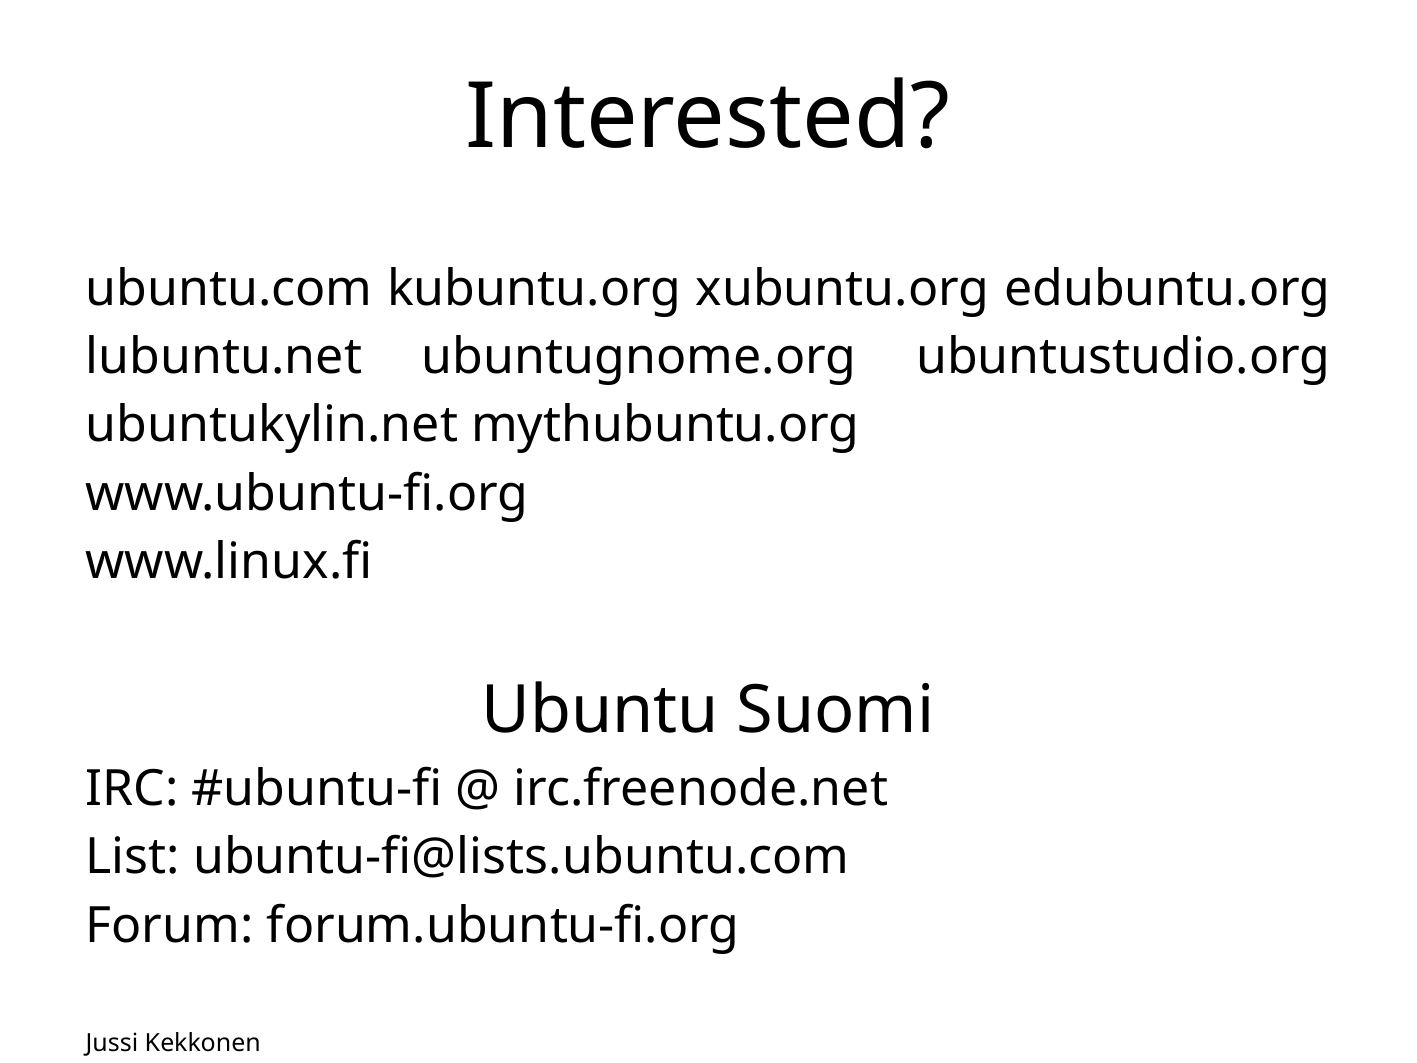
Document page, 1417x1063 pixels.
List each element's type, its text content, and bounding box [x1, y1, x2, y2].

text_box Interested? [70, 42, 1346, 213]
text_box ubuntu.com kubuntu.org xubuntu.org edubuntu.org lubuntu.net ubuntugnome.org ubuntustudio.org ubuntukylin.net mythubuntu.org www.ubuntu-fi.org www.linux.fi Ubuntu Suomi IRC: #ubuntu-fi @ irc.freenode.net List: ubuntu-fi@lists.ubuntu.com Forum: forum.ubuntu-fi.org Jussi Kekkonen This work is licensed under the Creative Commons Attribution 3.0 Unported License. To view a copy of this license, visit http://creativecommons.org/licenses/by/3.0/. [70, 244, 1346, 981]
